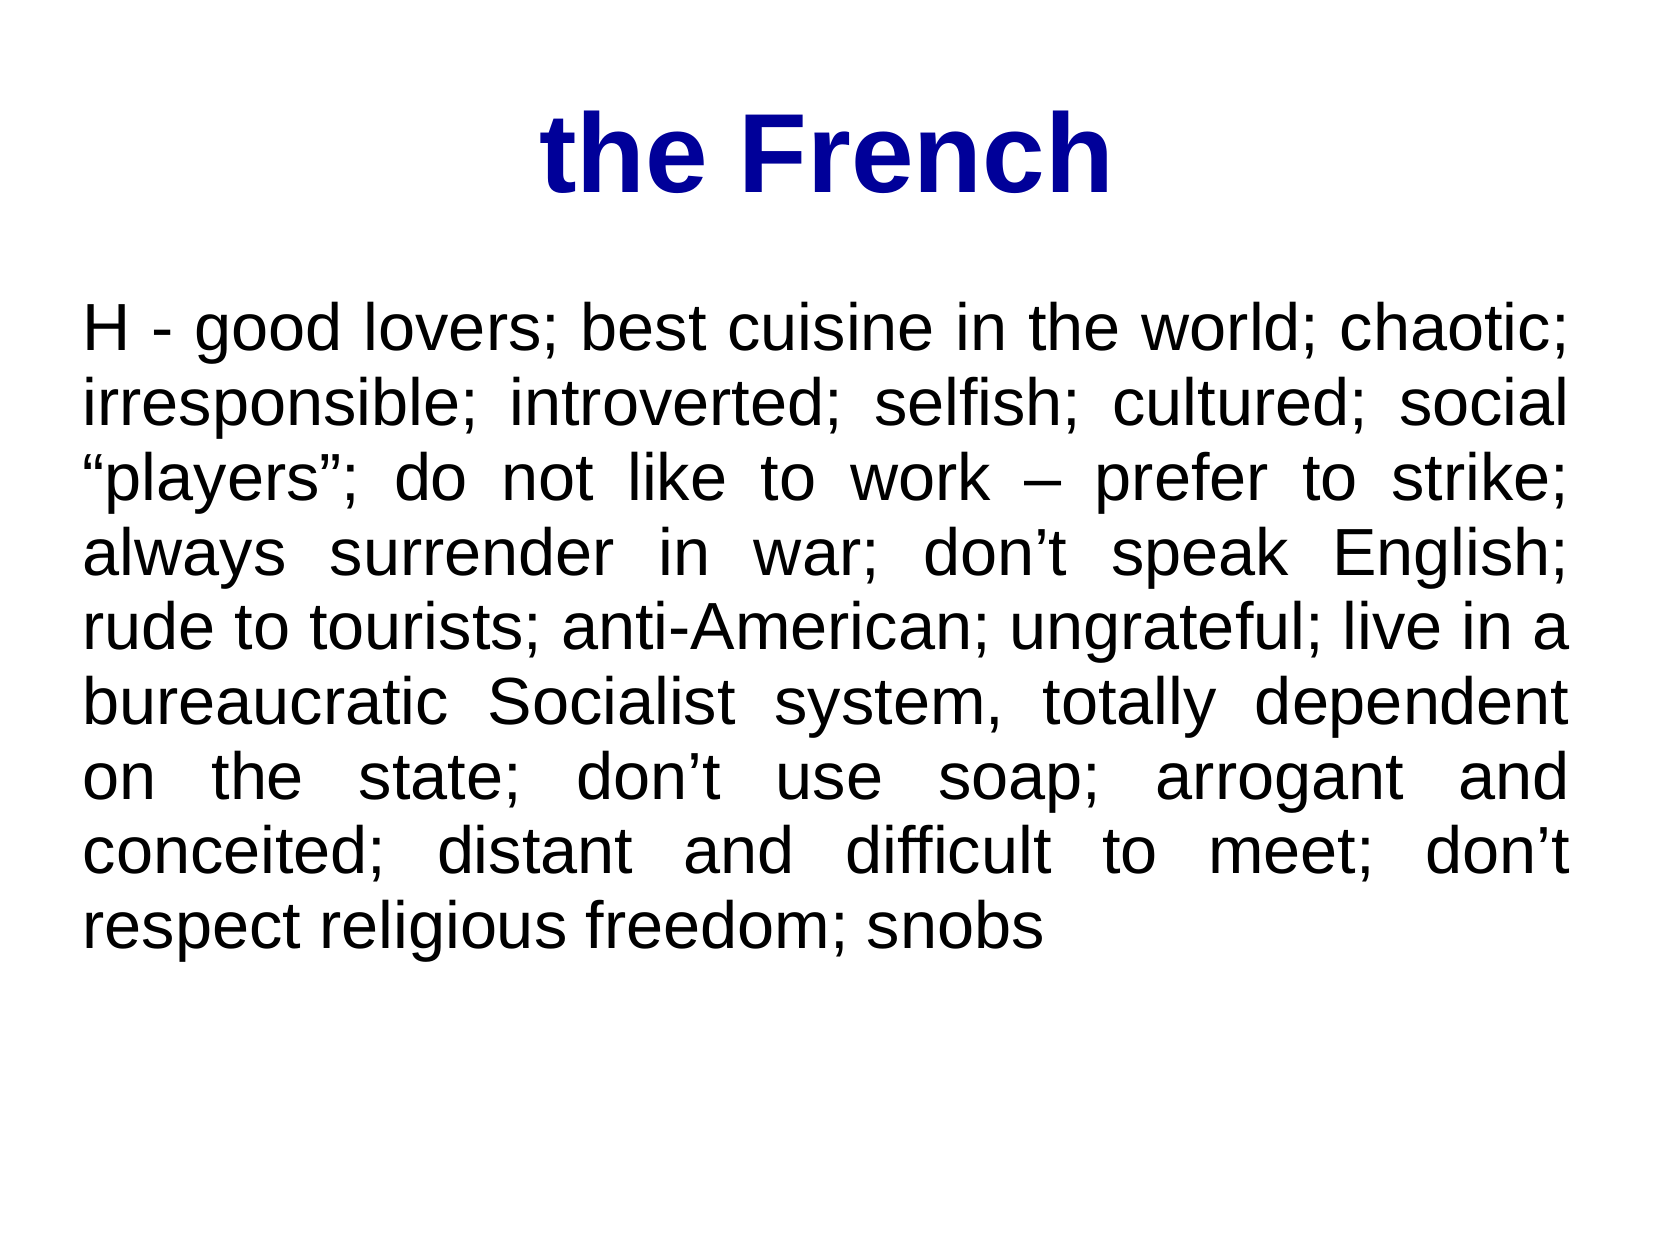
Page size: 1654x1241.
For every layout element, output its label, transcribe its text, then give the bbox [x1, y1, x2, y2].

title the French [82, 49, 1571, 257]
list H - good lovers; best cuisine in the world; chaotic; irresponsible; introverted; selfish; cultured; social “players”; do not like to work – prefer to strike; always surrender in war; don’t speak English; rude to tourists; anti-American; ungrateful; live in a bureaucratic Socialist system, totally dependent on the state; don’t use soap; arrogant and conceited; distant and difficult to meet; don’t respect religious freedom; snobs [82, 290, 1571, 1109]
